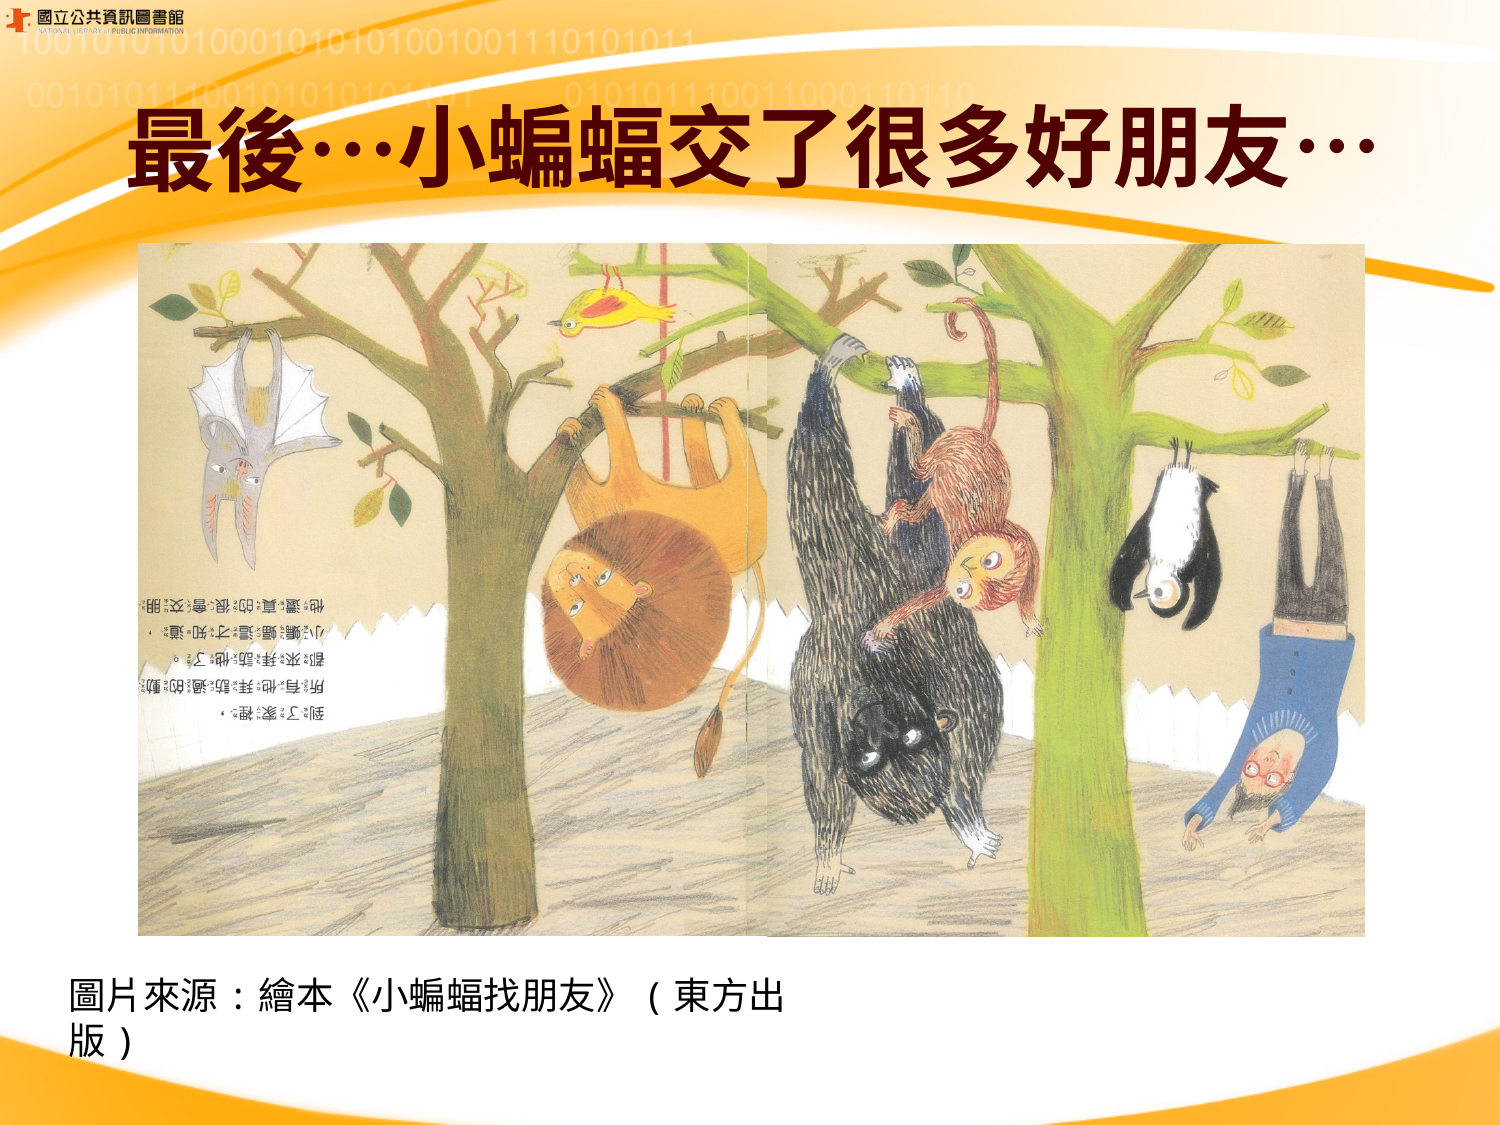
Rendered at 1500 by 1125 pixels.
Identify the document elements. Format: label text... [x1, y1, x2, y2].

text_box 圖片來源:繪本《小蝙蝠找朋友》(東方出版) [53, 964, 821, 1025]
title 最後… [109, 53, 452, 242]
picture [138, 243, 1365, 937]
text_box 小蝙蝠交了很多好朋友… [382, 50, 1411, 239]
